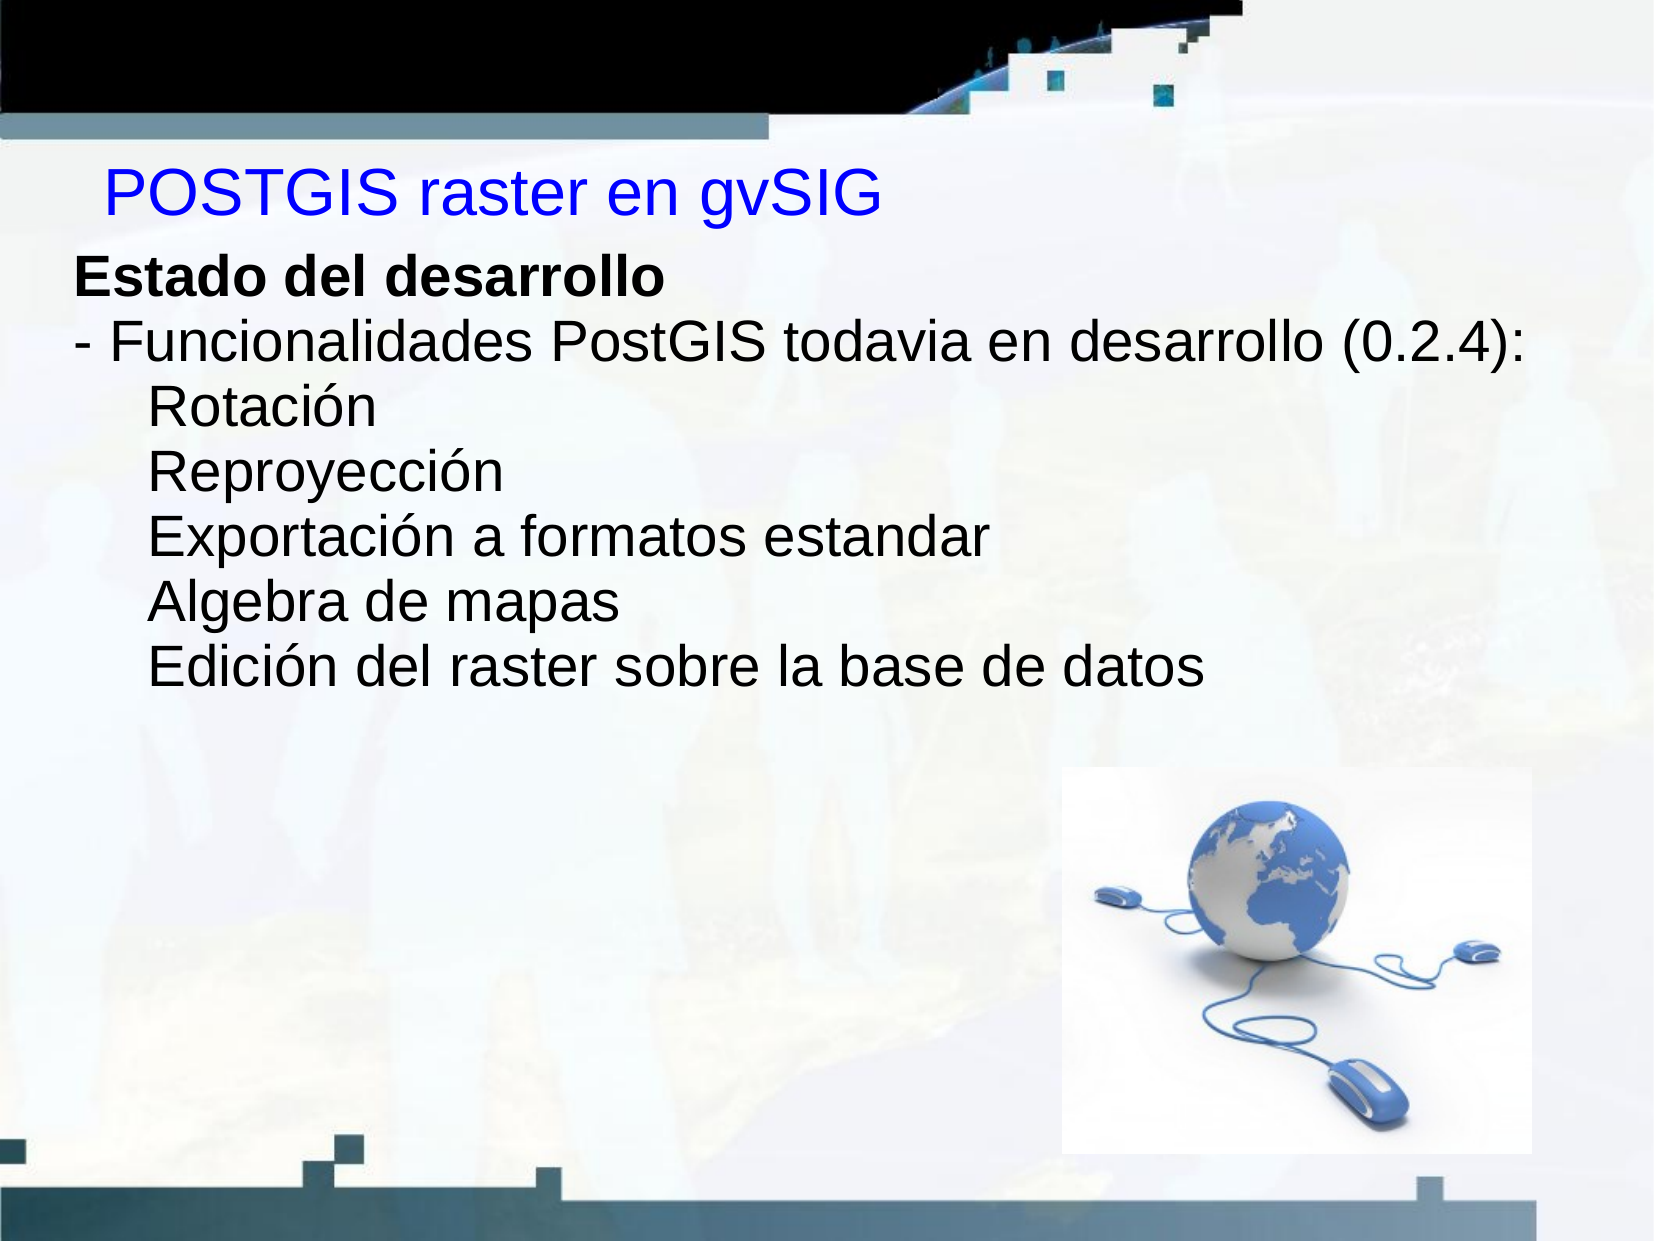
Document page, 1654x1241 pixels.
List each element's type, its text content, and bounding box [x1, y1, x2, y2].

text_box POSTGIS raster en gvSIG [88, 147, 916, 238]
picture [0, 0, 1654, 1241]
text_box Estado del desarrollo - Funcionalidades PostGIS todavia en desarrollo (0.2.4): Rotación Reproyección Exportación a formatos estandar Algebra de mapas Edición del raster sobre la base de datos [59, 236, 1595, 768]
